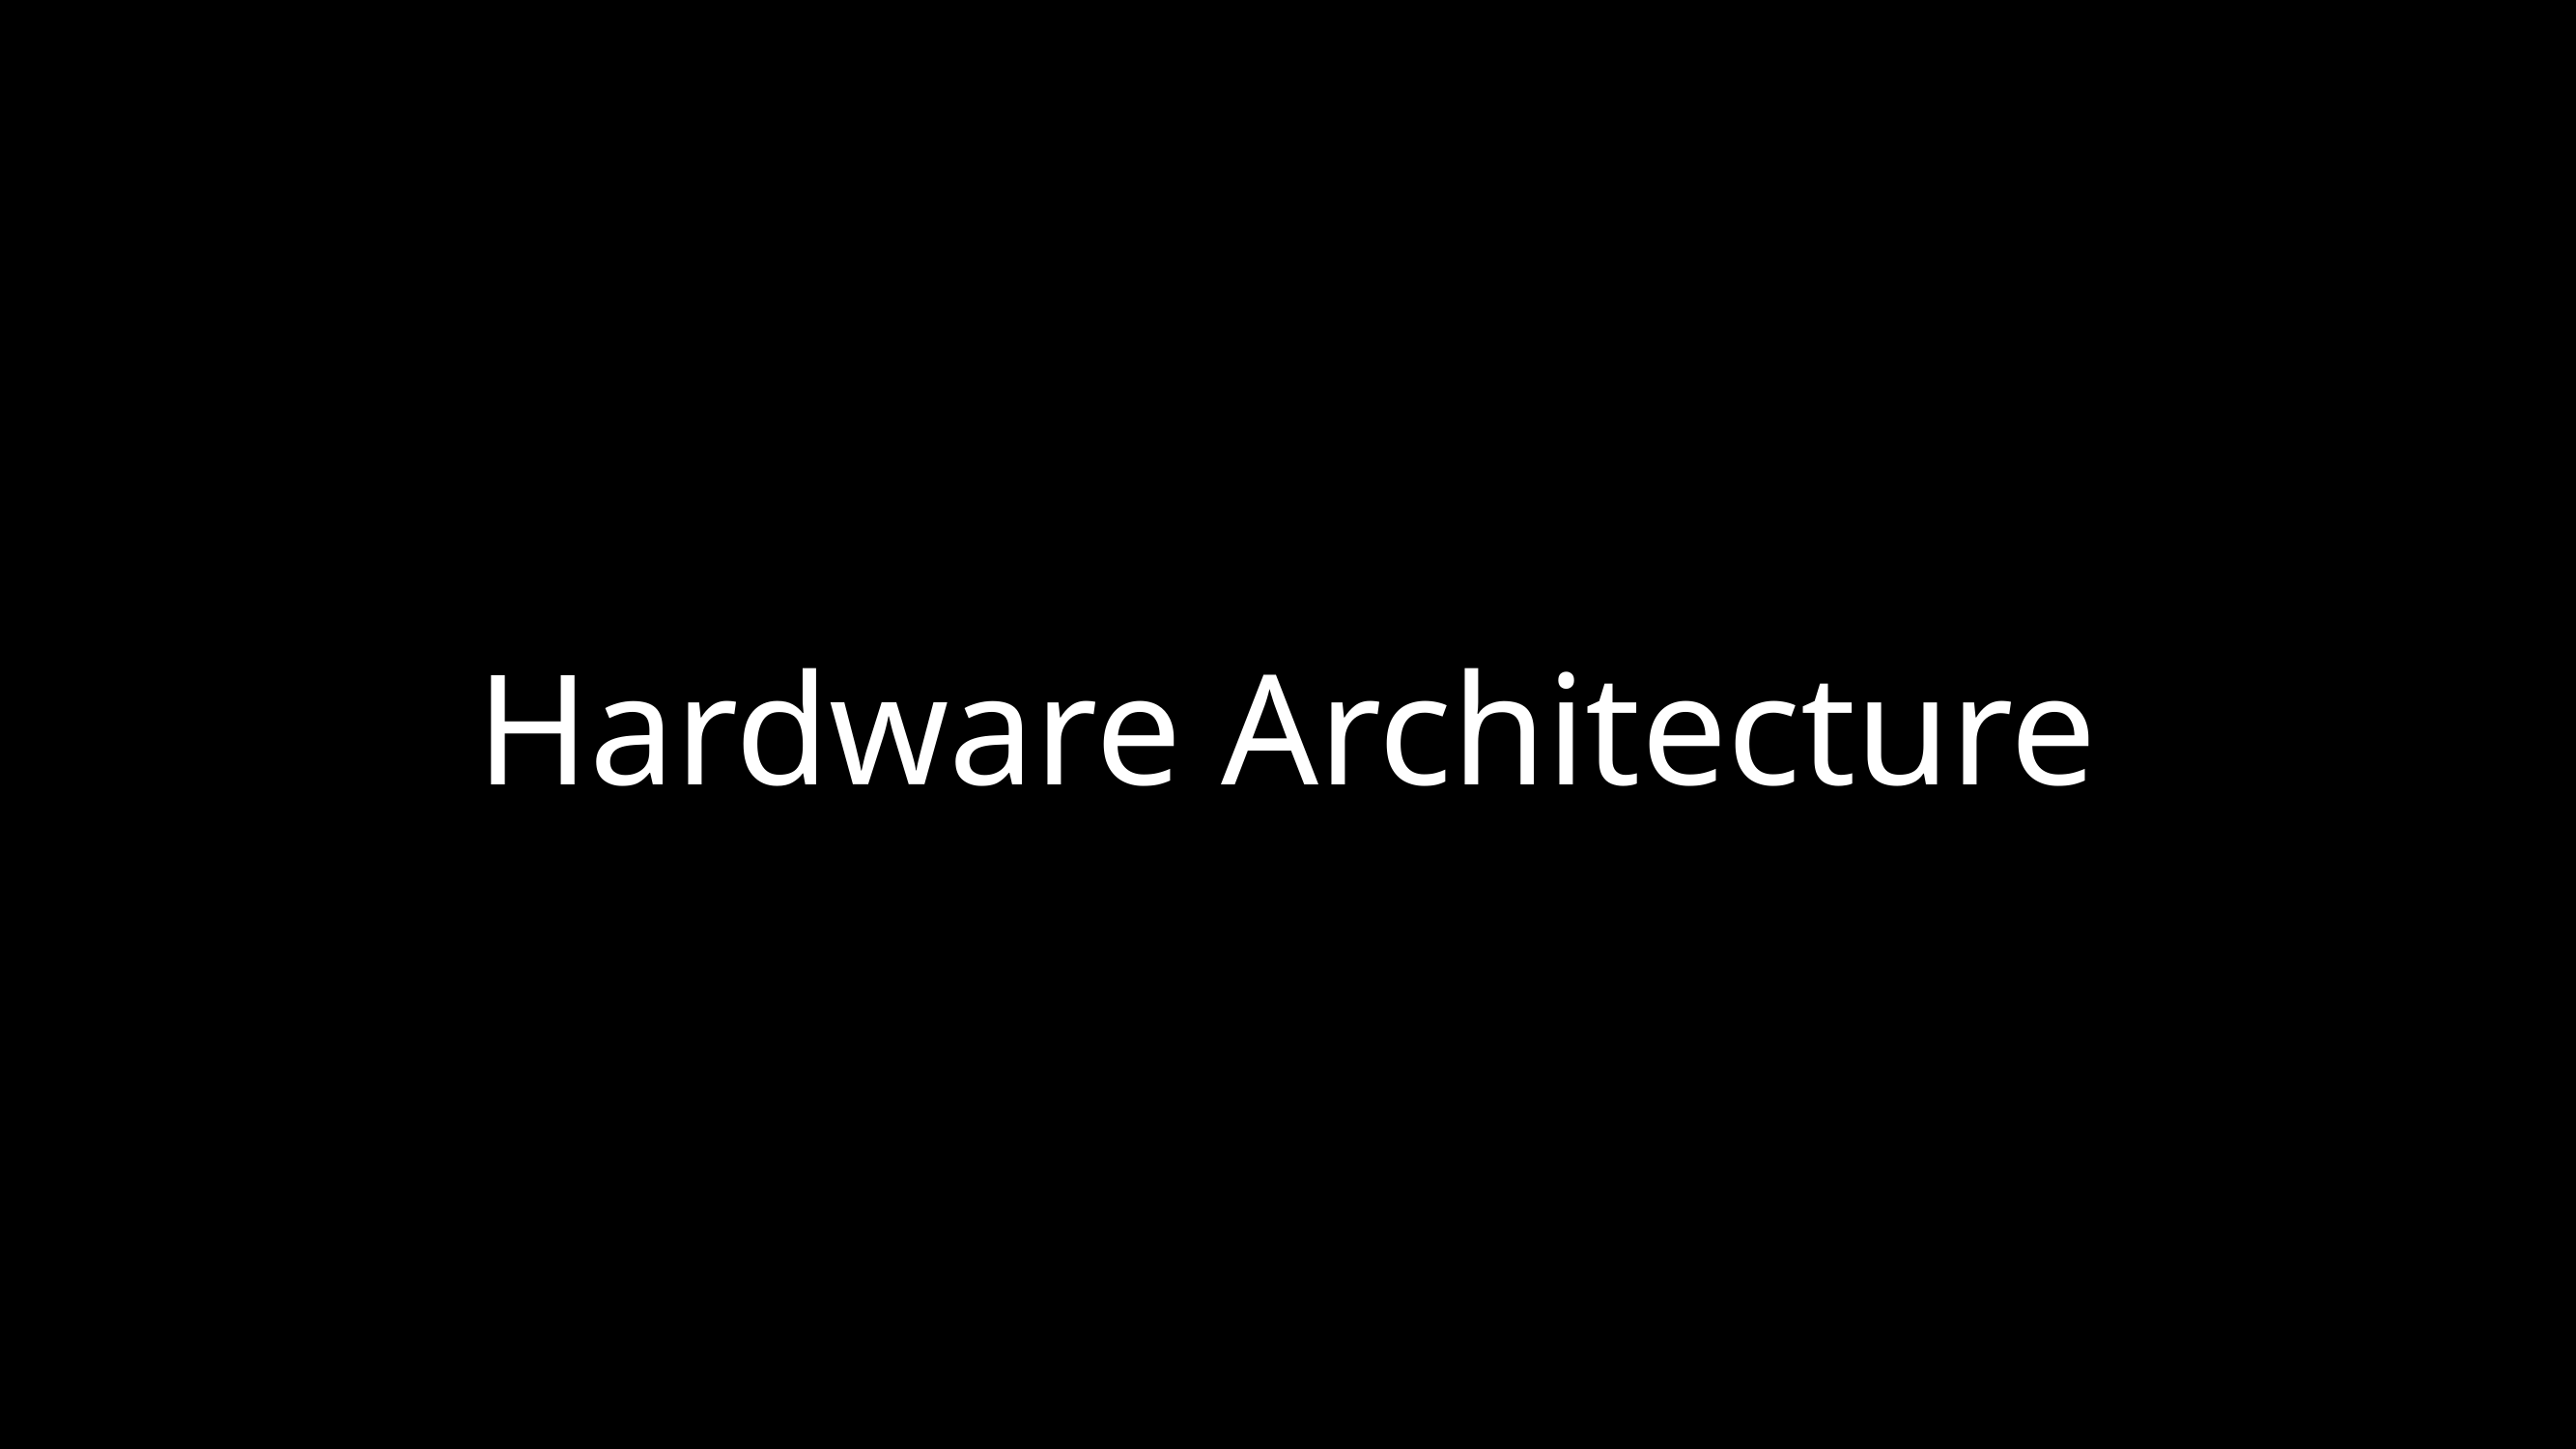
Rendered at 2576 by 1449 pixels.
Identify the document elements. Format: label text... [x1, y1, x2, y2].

title Hardware Architecture [183, 440, 2392, 1007]
